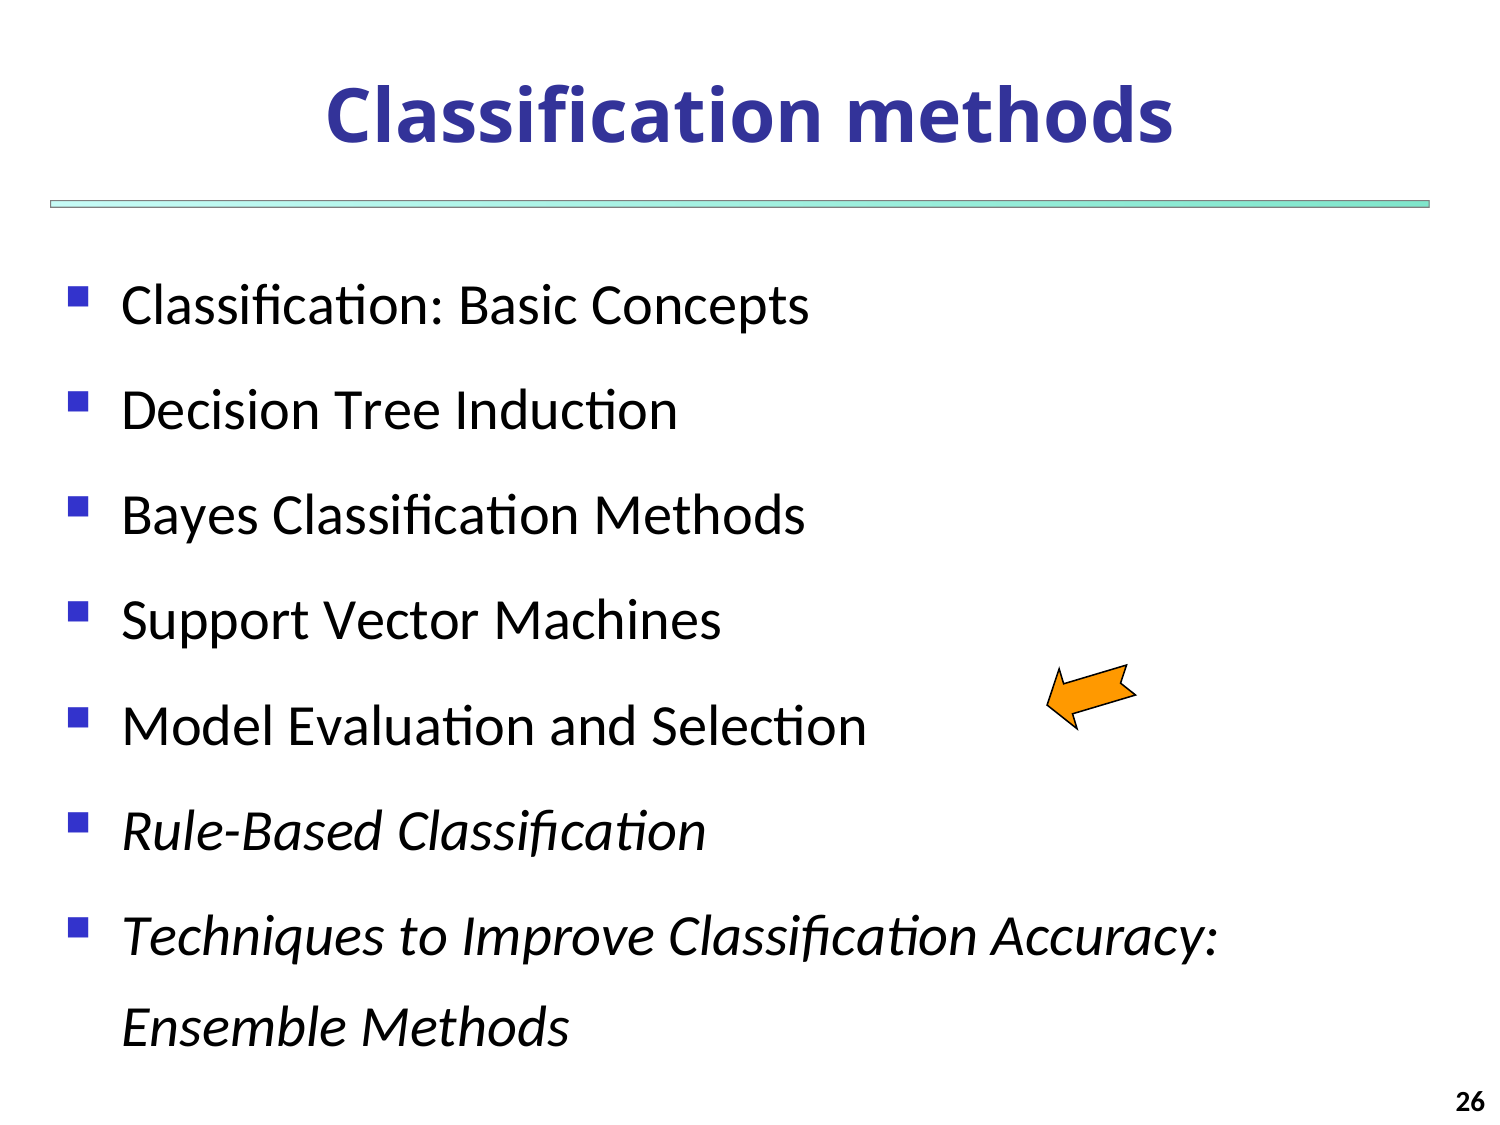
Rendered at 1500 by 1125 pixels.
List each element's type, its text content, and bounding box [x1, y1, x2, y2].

list Classification: Basic Concepts Decision Tree Induction Bayes Classification Methods Support Vector Machines Model Evaluation and Selection Rule-Based Classification Techniques to Improve Classification Accuracy: Ensemble Methods [49, 237, 1425, 1075]
text_box <number> [1187, 1062, 1500, 1125]
title Classification methods [0, 59, 1500, 166]
text_box [1047, 665, 1136, 729]
